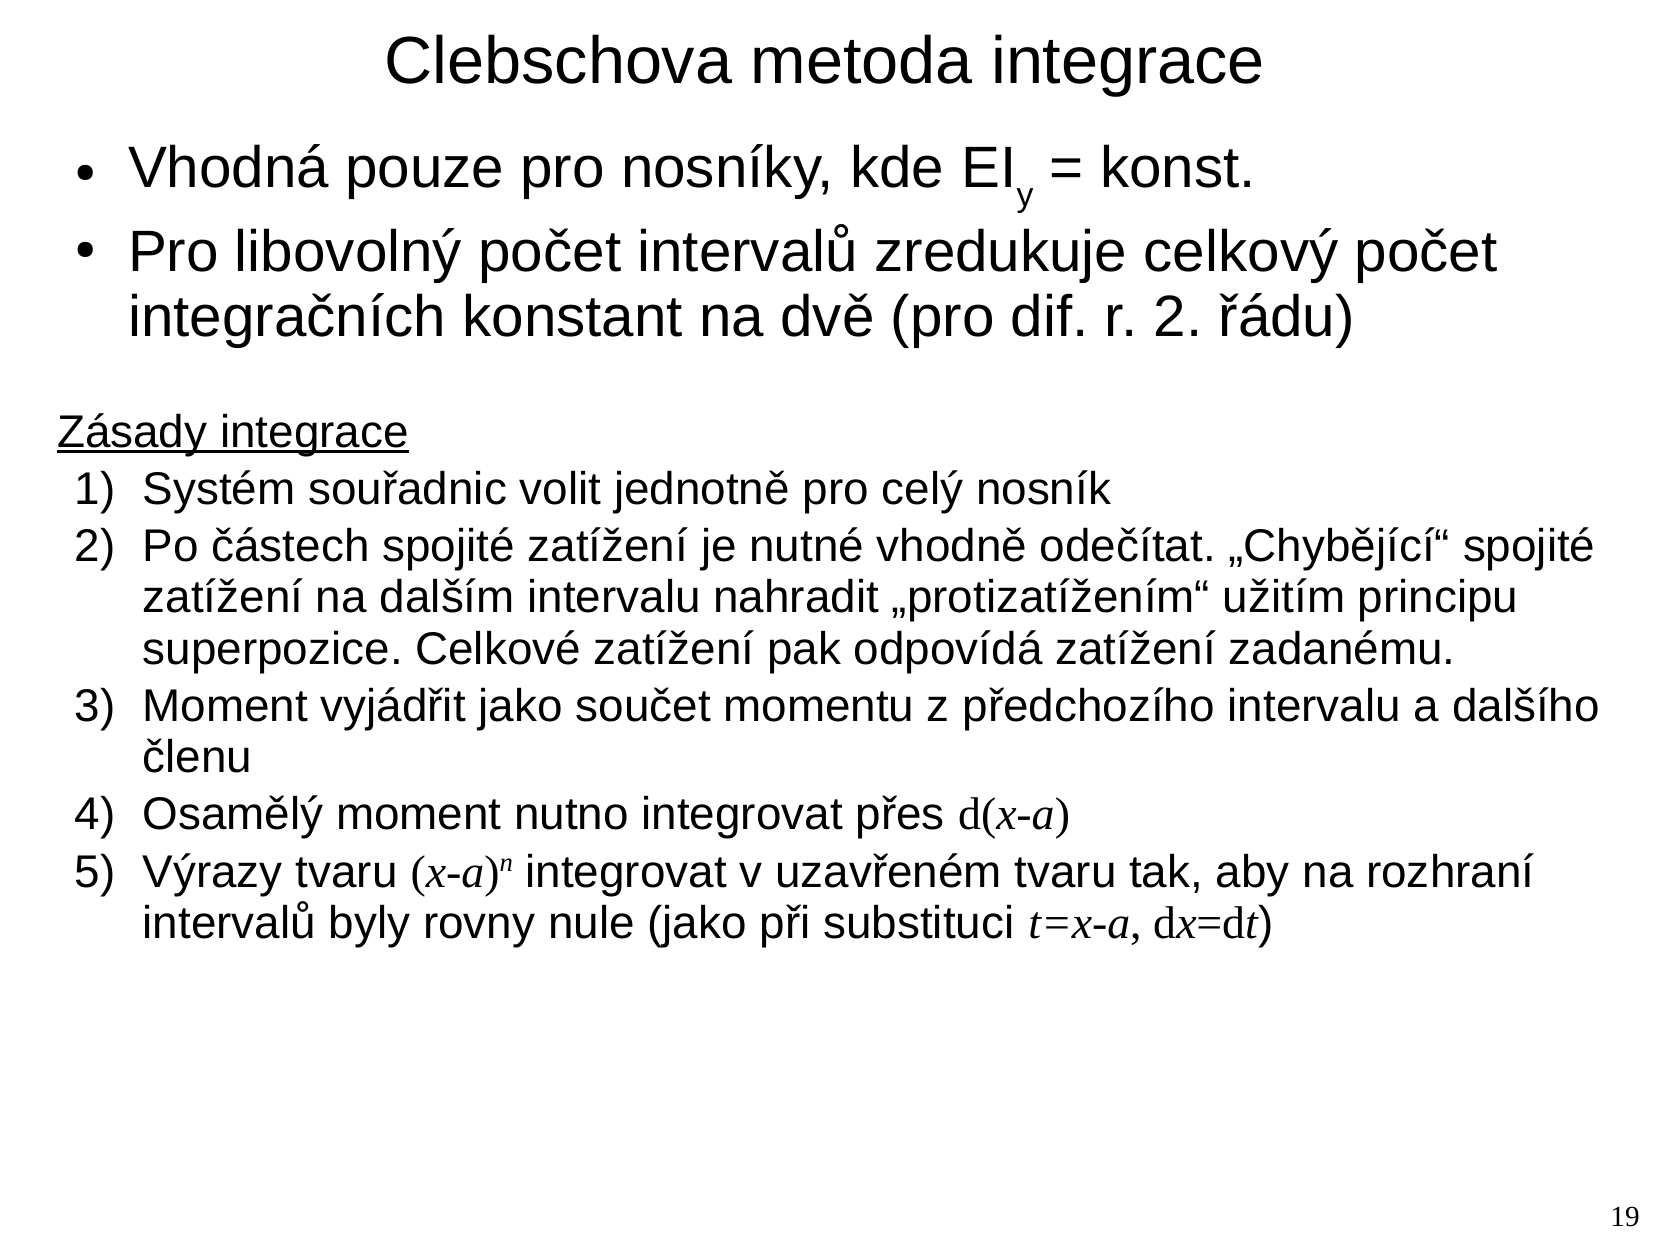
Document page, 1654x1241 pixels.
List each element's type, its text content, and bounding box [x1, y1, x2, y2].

list Vhodná pouze pro nosníky, kde EIy = konst. Pro libovolný počet intervalů zredukuje celkový počet integračních konstant na dvě (pro dif. r. 2. řádu) [57, 134, 1608, 406]
title Clebschova metoda integrace [37, 8, 1613, 113]
list Zásady integrace Systém souřadnic volit jednotně pro celý nosník Po částech spojité zatížení je nutné vhodně odečítat. „Chybějící“ spojité zatížení na dalším intervalu nahradit „protizatížením“ užitím principu superpozice. Celkové zatížení pak odpovídá zatížení zadanému. Moment vyjádřit jako součet momentu z předchozího intervalu a dalšího členu Osamělý moment nutno integrovat přes d(x-a) Výrazy tvaru (x-a)n integrovat v uzavřeném tvaru tak, aby na rozhraní intervalů byly rovny nule (jako při substituci t=x-a, dx=dt) [57, 406, 1608, 1133]
